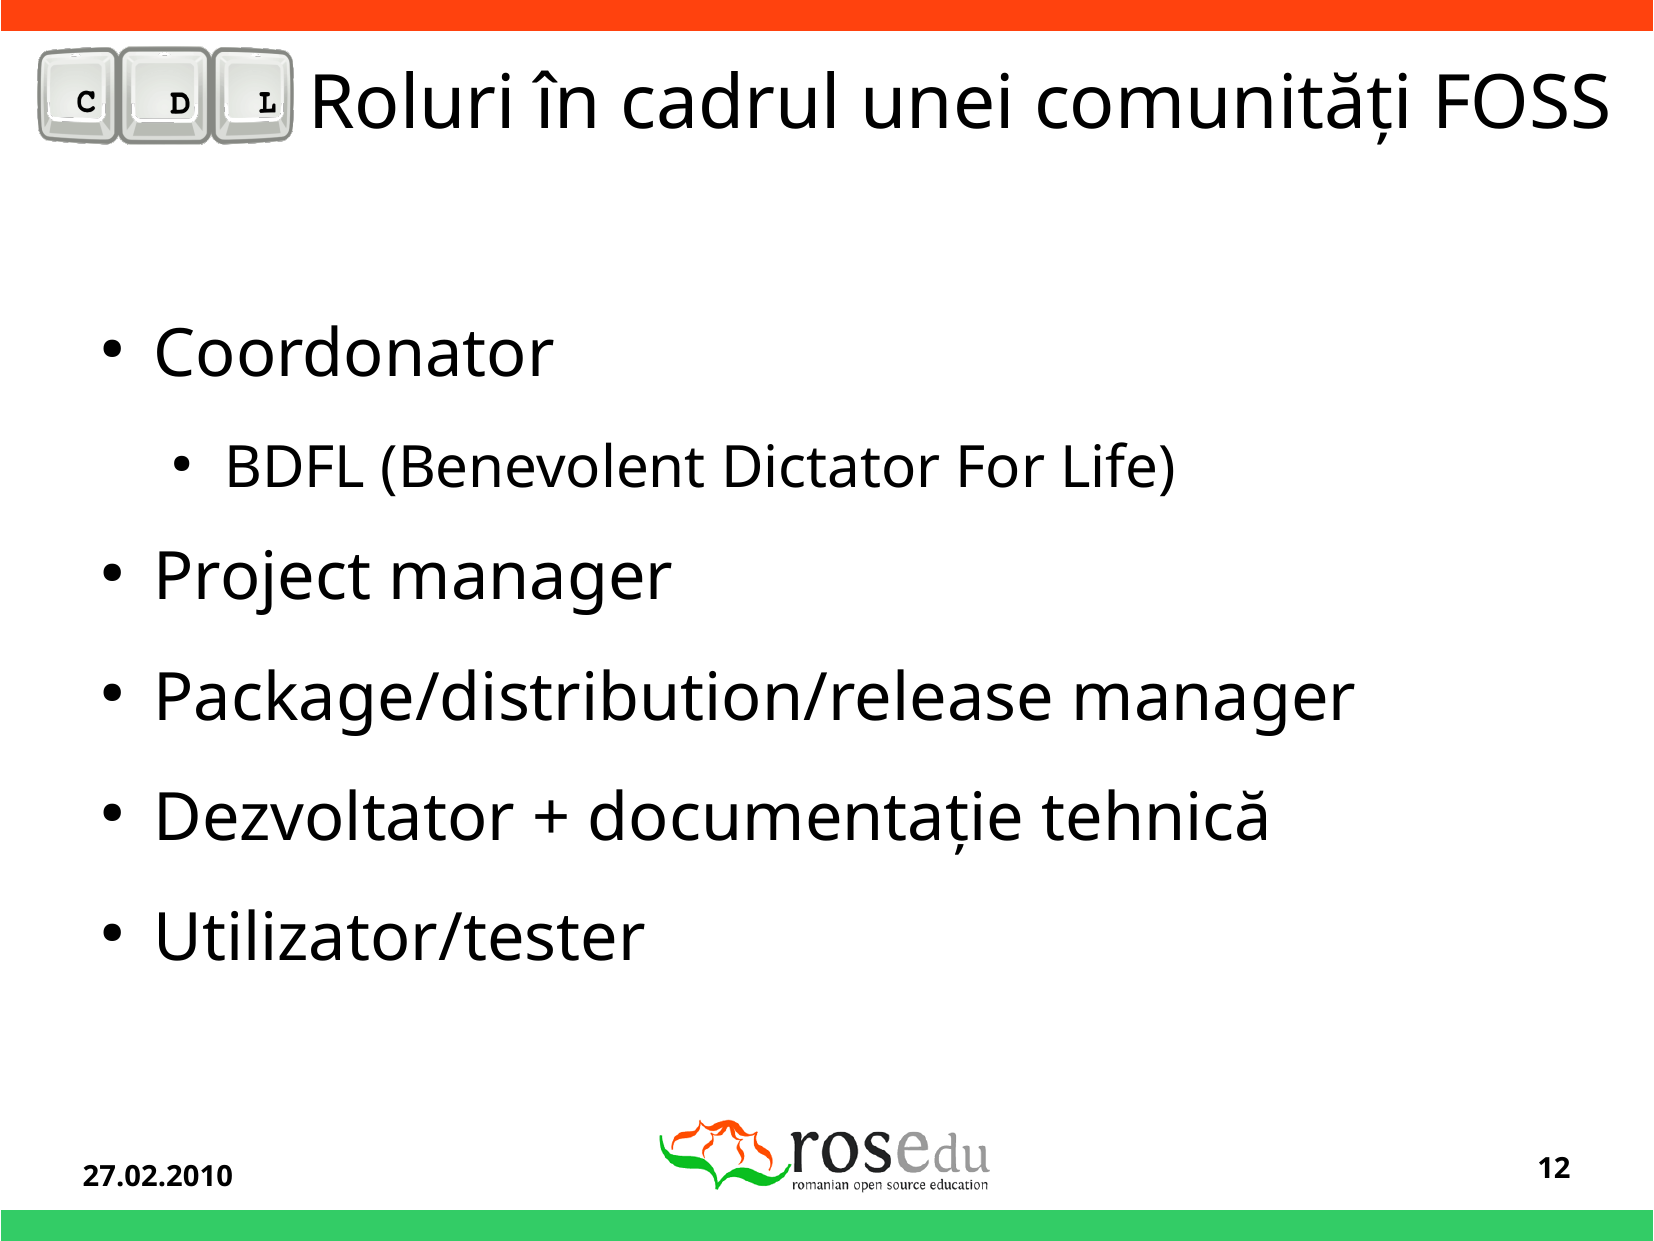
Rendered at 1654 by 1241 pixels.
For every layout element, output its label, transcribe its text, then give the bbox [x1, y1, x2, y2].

picture [656, 1104, 1005, 1209]
list Coordonator BDFL (Benevolent Dictator For Life) Project manager Package/distribution/release manager Dezvoltator + documentație tehnică Utilizator/tester [82, 182, 1571, 1104]
picture [37, 46, 294, 145]
title Roluri în cadrul unei comunități FOSS [300, 52, 1613, 146]
